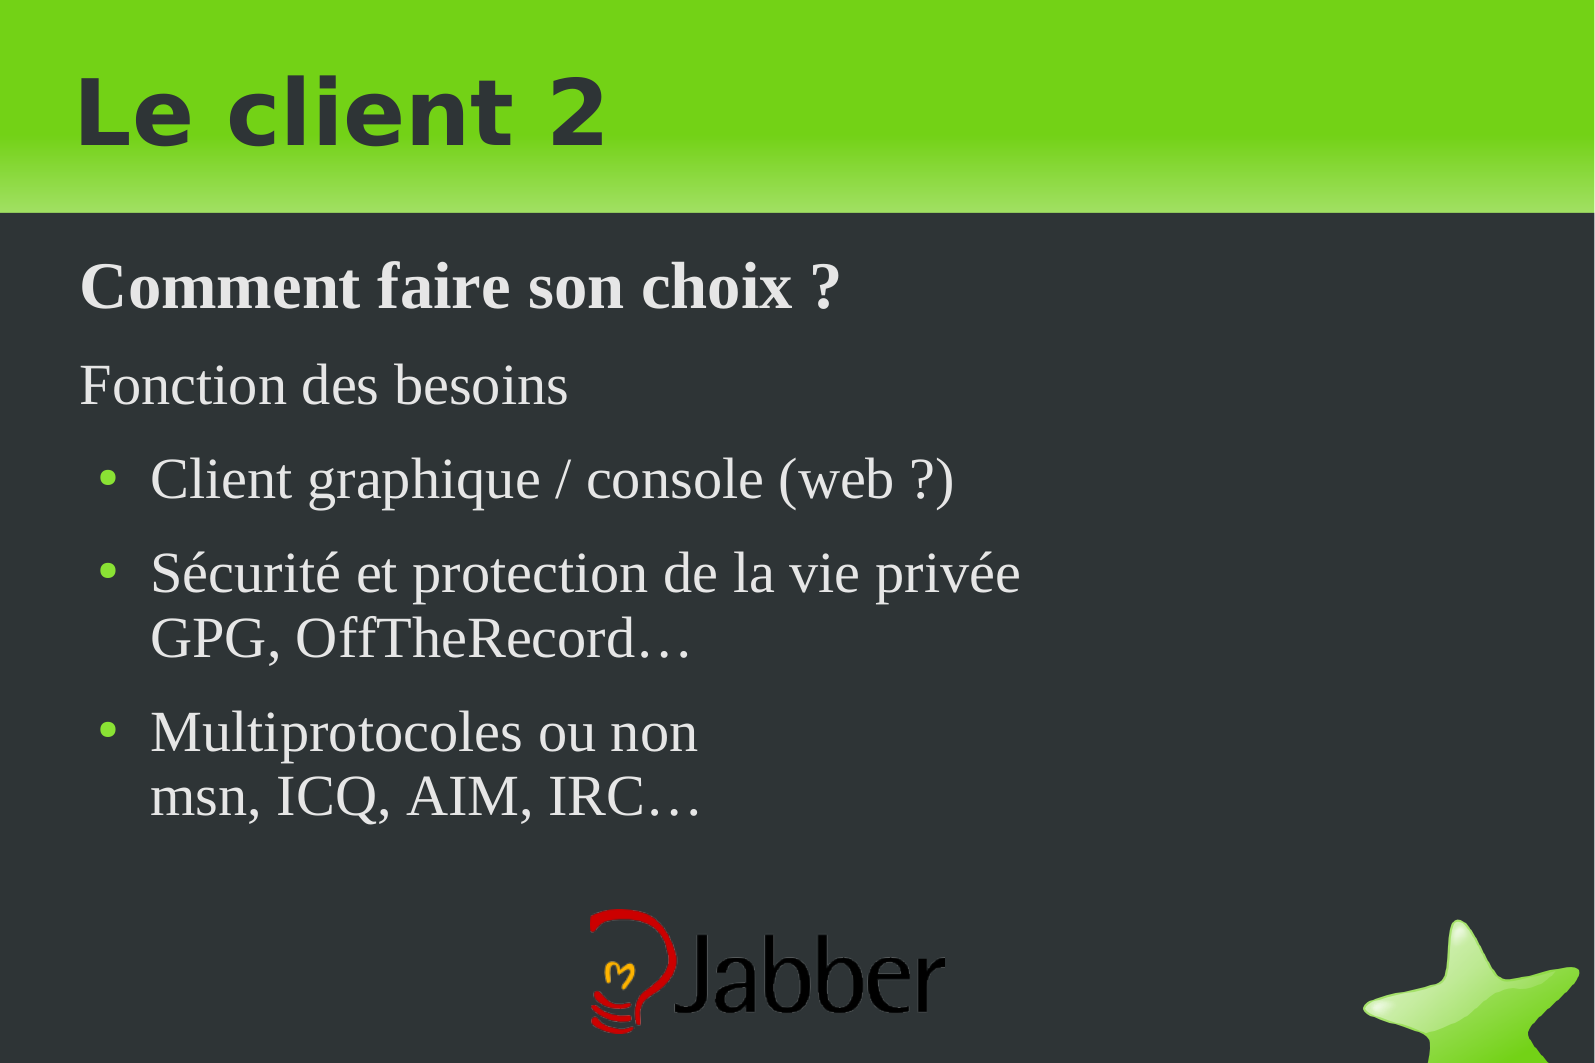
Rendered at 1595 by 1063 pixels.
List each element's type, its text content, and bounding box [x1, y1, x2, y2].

picture [0, 0, 1595, 1063]
title Le client 2 [74, 24, 1510, 203]
list Comment faire son choix ? Fonction des besoins Client graphique / console (web ?) Sécurité et protection de la vie privée GPG, OffTheRecord… Multiprotocoles ou non msn, ICQ, AIM, IRC… [79, 248, 1515, 951]
